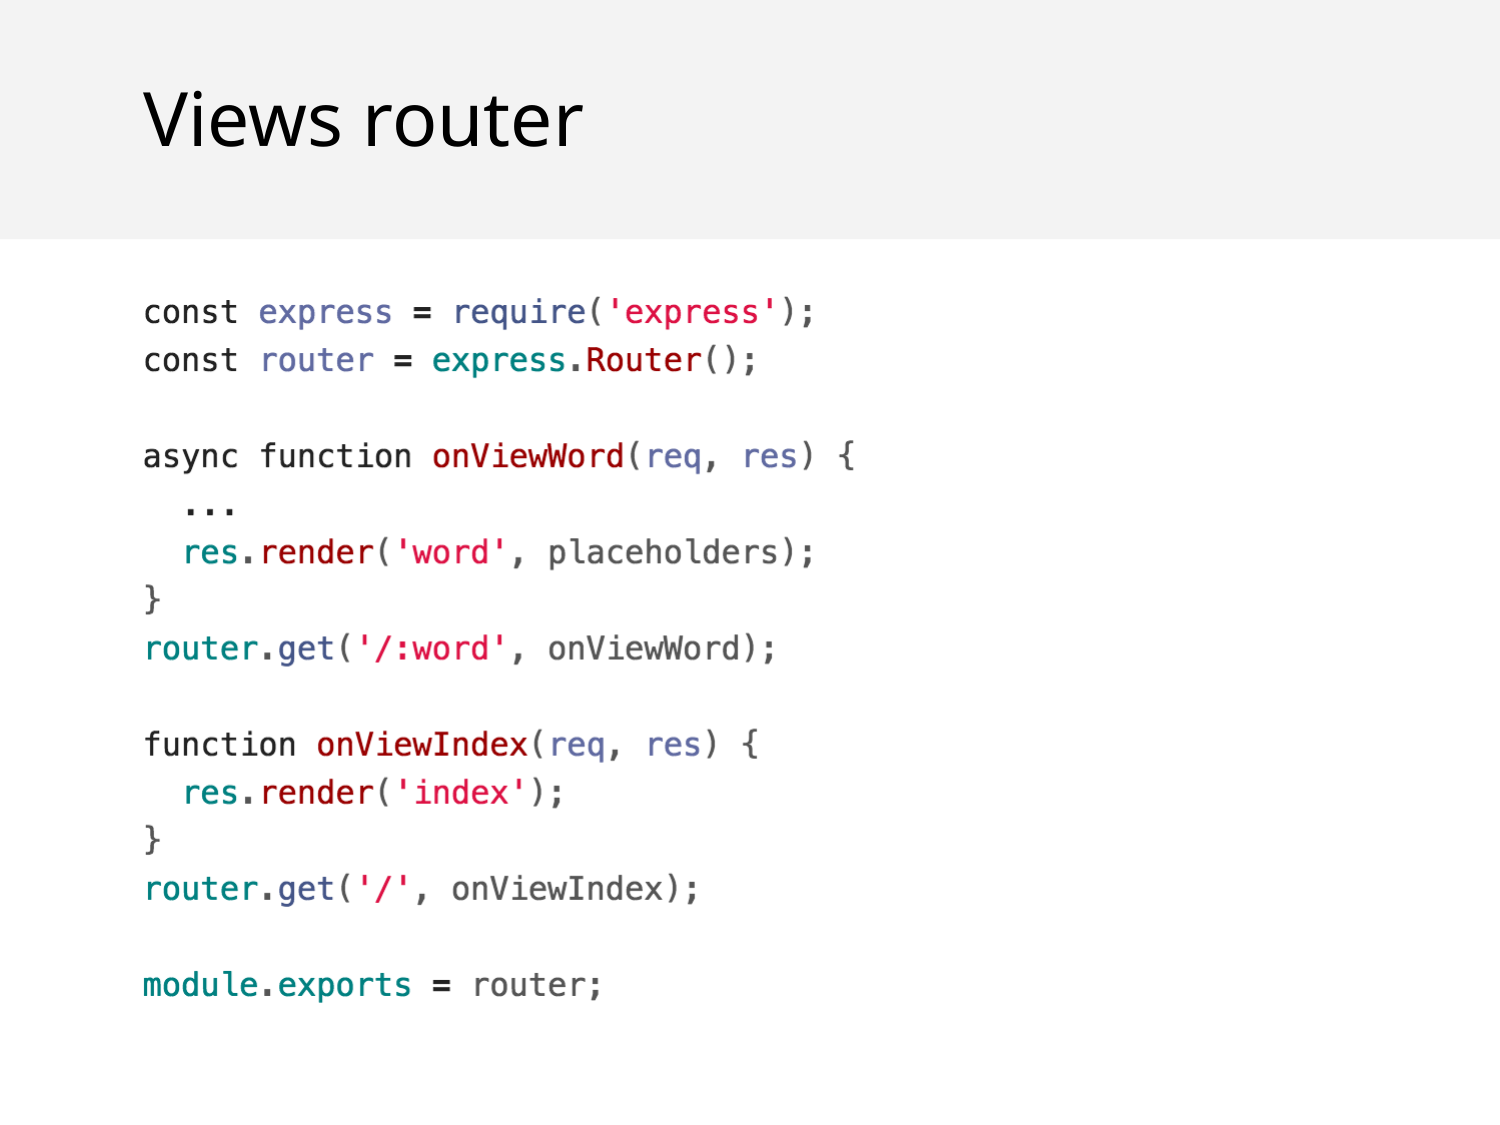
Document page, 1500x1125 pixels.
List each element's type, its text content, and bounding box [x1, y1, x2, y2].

picture [128, 289, 957, 1026]
title Views router [128, 56, 1372, 183]
